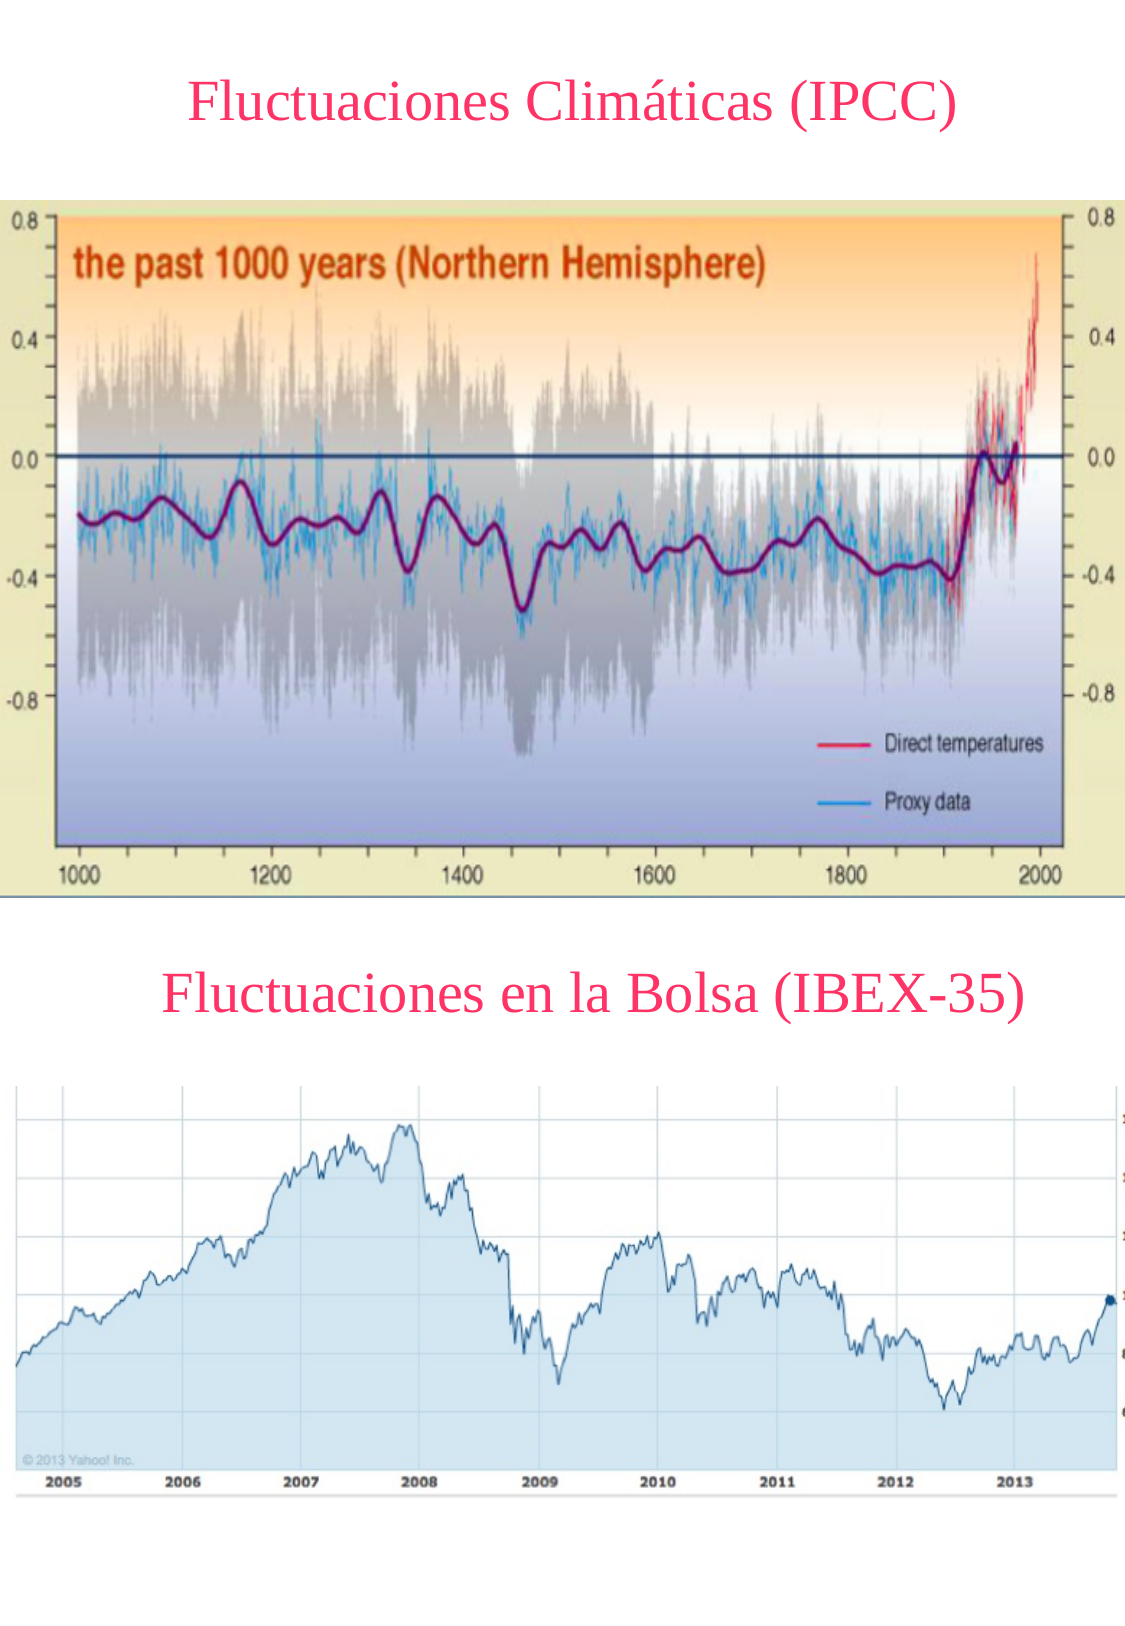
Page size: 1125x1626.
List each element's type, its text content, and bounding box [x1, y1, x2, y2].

text_box Fluctuaciones Climáticas (IPCC) [172, 54, 973, 140]
picture [0, 200, 1125, 898]
text_box Fluctuaciones en la Bolsa (IBEX-35) [147, 946, 1042, 1032]
picture [0, 1086, 1125, 1498]
